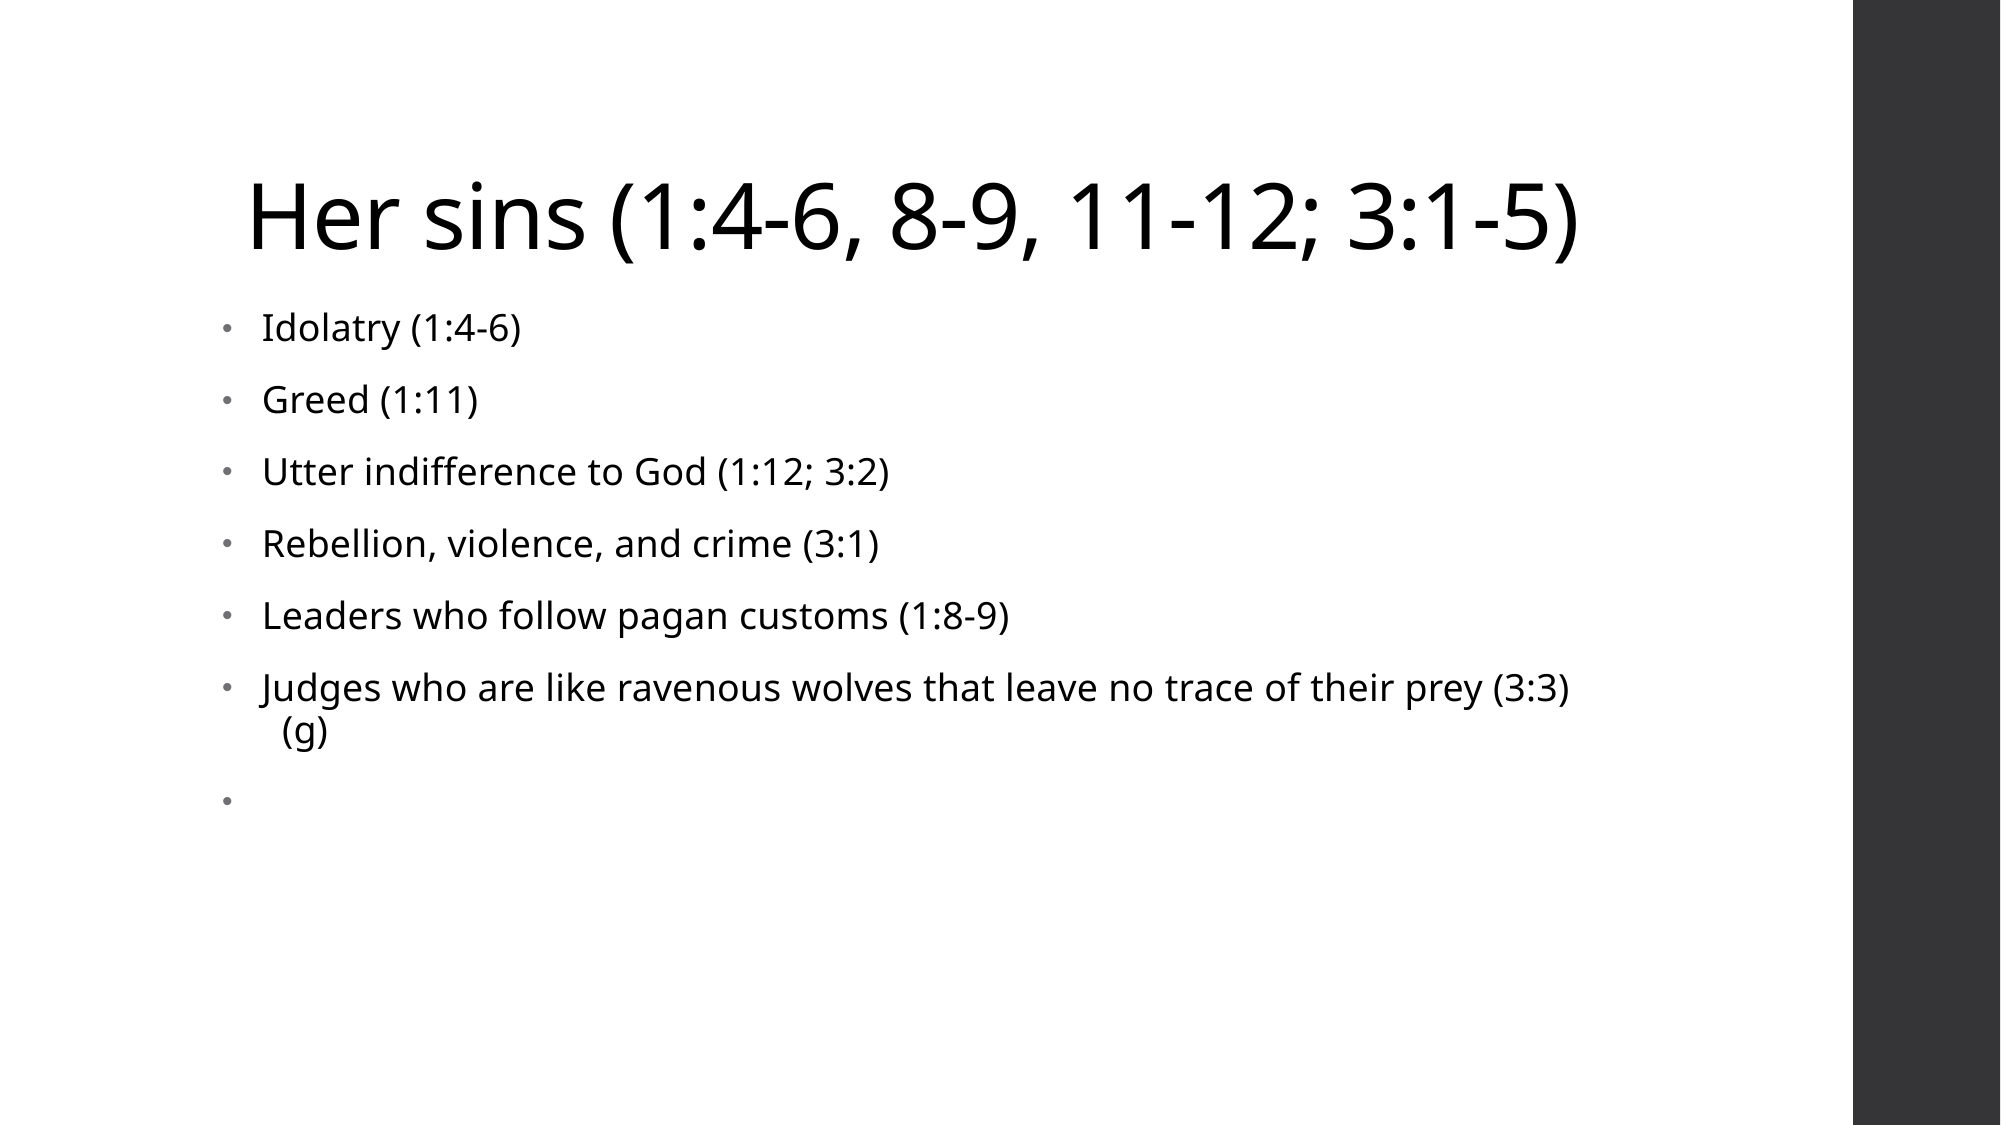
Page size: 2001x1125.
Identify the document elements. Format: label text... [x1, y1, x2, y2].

title Her sins (1:4-6, 8-9, 11-12; 3:1-5) [206, 60, 1797, 278]
list Idolatry (1:4-6) Greed (1:11) Utter indifference to God (1:12; 3:2) Rebellion, violence, and crime (3:1) Leaders who follow pagan customs (1:8-9) Judges who are like ravenous wolves that leave no trace of their prey (3:3) (g) [206, 299, 1617, 1014]
